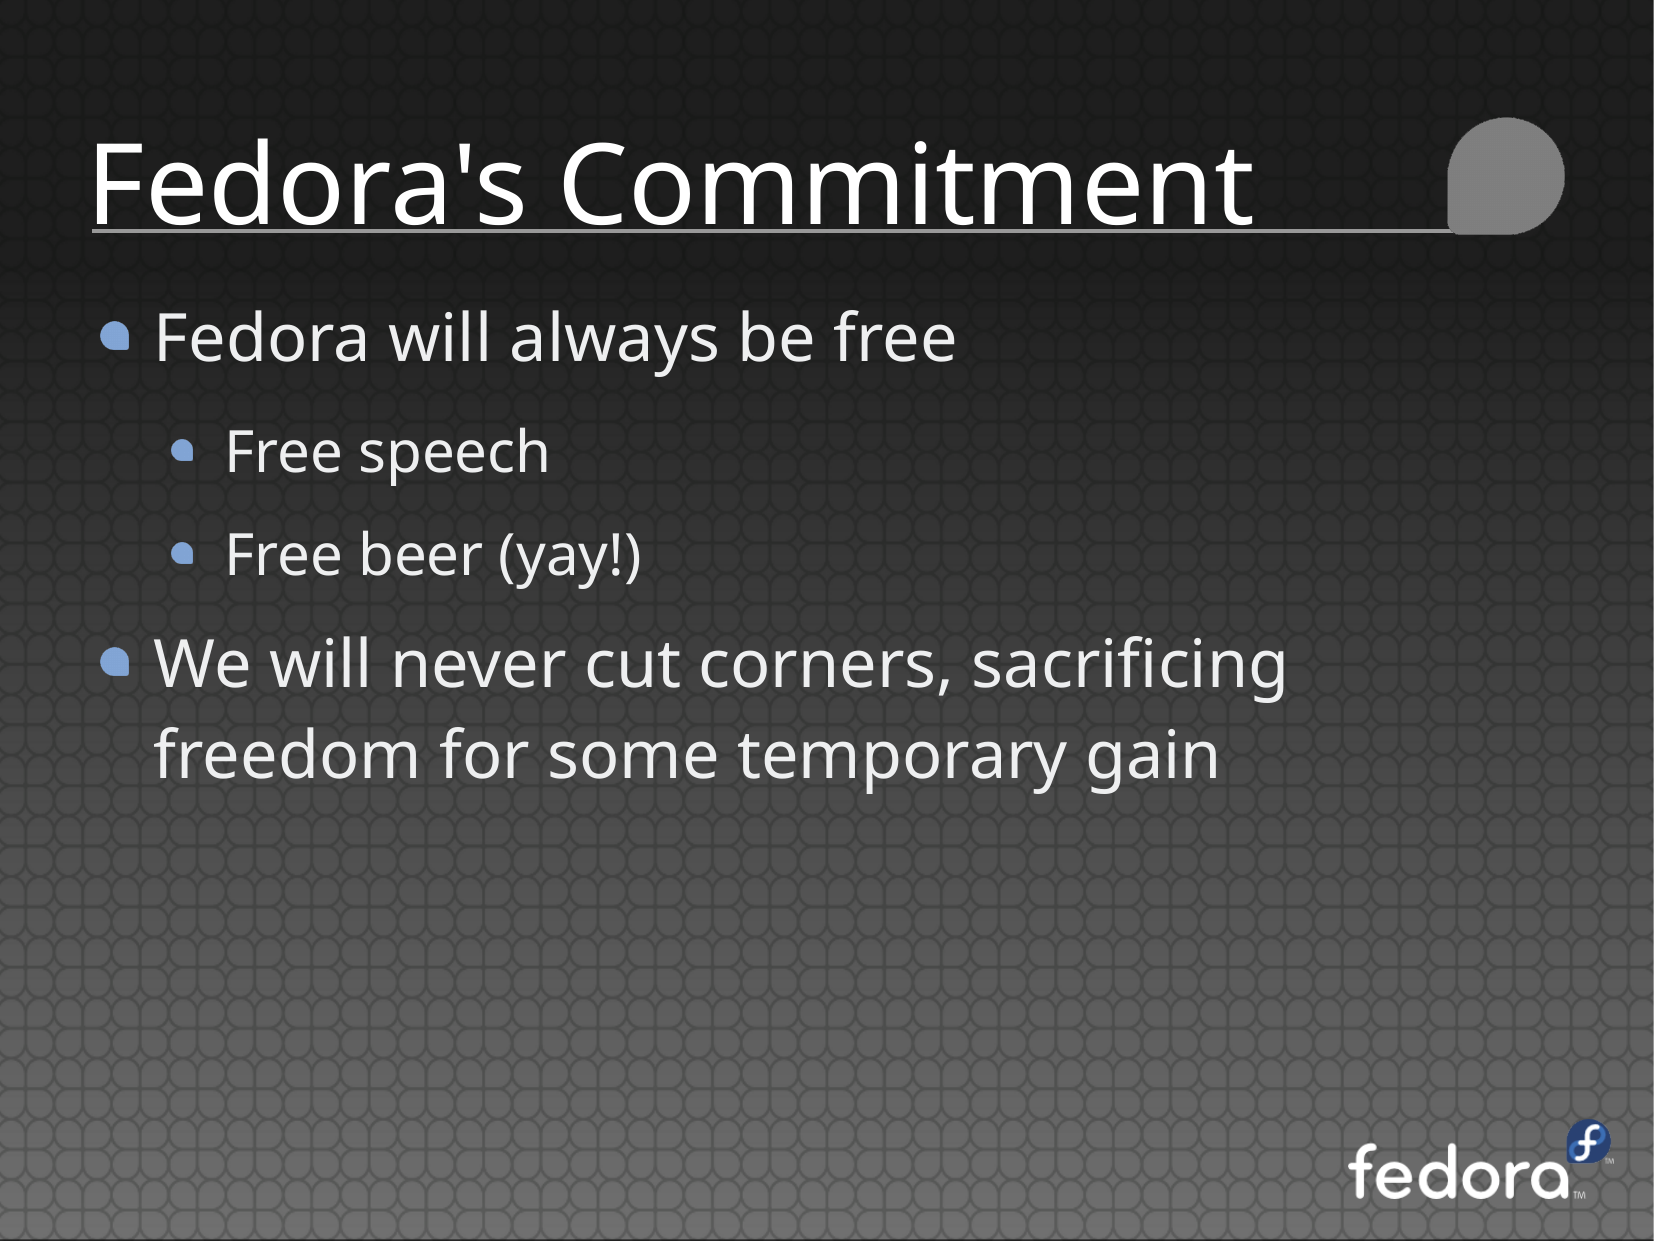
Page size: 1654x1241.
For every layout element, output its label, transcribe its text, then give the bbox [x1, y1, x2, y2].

list Fedora will always be free Free speech Free beer (yay!) We will never cut corners, sacrificing freedom for some temporary gain [82, 290, 1571, 1109]
picture [0, 0, 1654, 1241]
title Fedora's Commitment [86, 110, 1576, 251]
